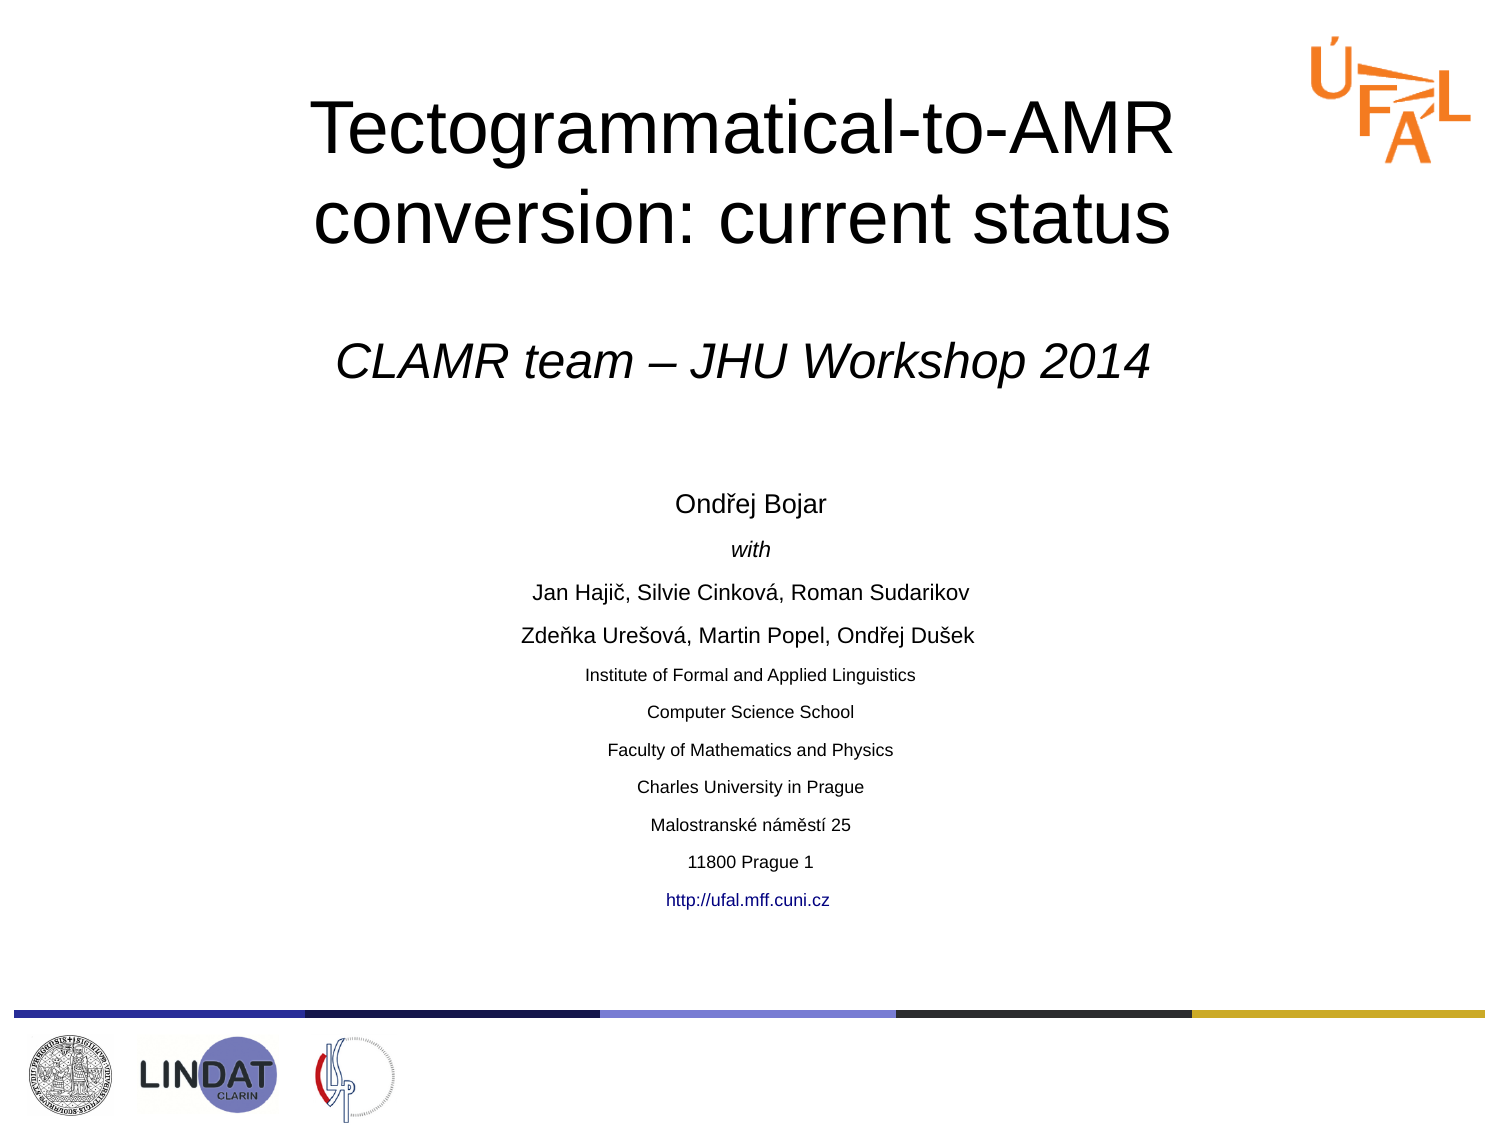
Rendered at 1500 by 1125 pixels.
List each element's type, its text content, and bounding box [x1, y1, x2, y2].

picture [27, 1034, 114, 1116]
picture [1311, 36, 1472, 166]
title Tectogrammatical-to-AMR conversion: current status CLAMR team – JHU Workshop 2014 [105, 71, 1381, 460]
picture [137, 1034, 279, 1116]
picture [311, 1034, 397, 1125]
picture [14, 1010, 1485, 1018]
list Ondřej Bojar with Jan Hajič, Silvie Cinková, Roman Sudarikov Zdeňka Urešová, Martin Popel, Ondřej Dušek Institute of Formal and Applied Linguistics Computer Science School Faculty of Mathematics and Physics Charles University in Prague Malostranské náměstí 25 11800 Prague 1 http://ufal.mff.cuni.cz [16, 479, 1486, 923]
